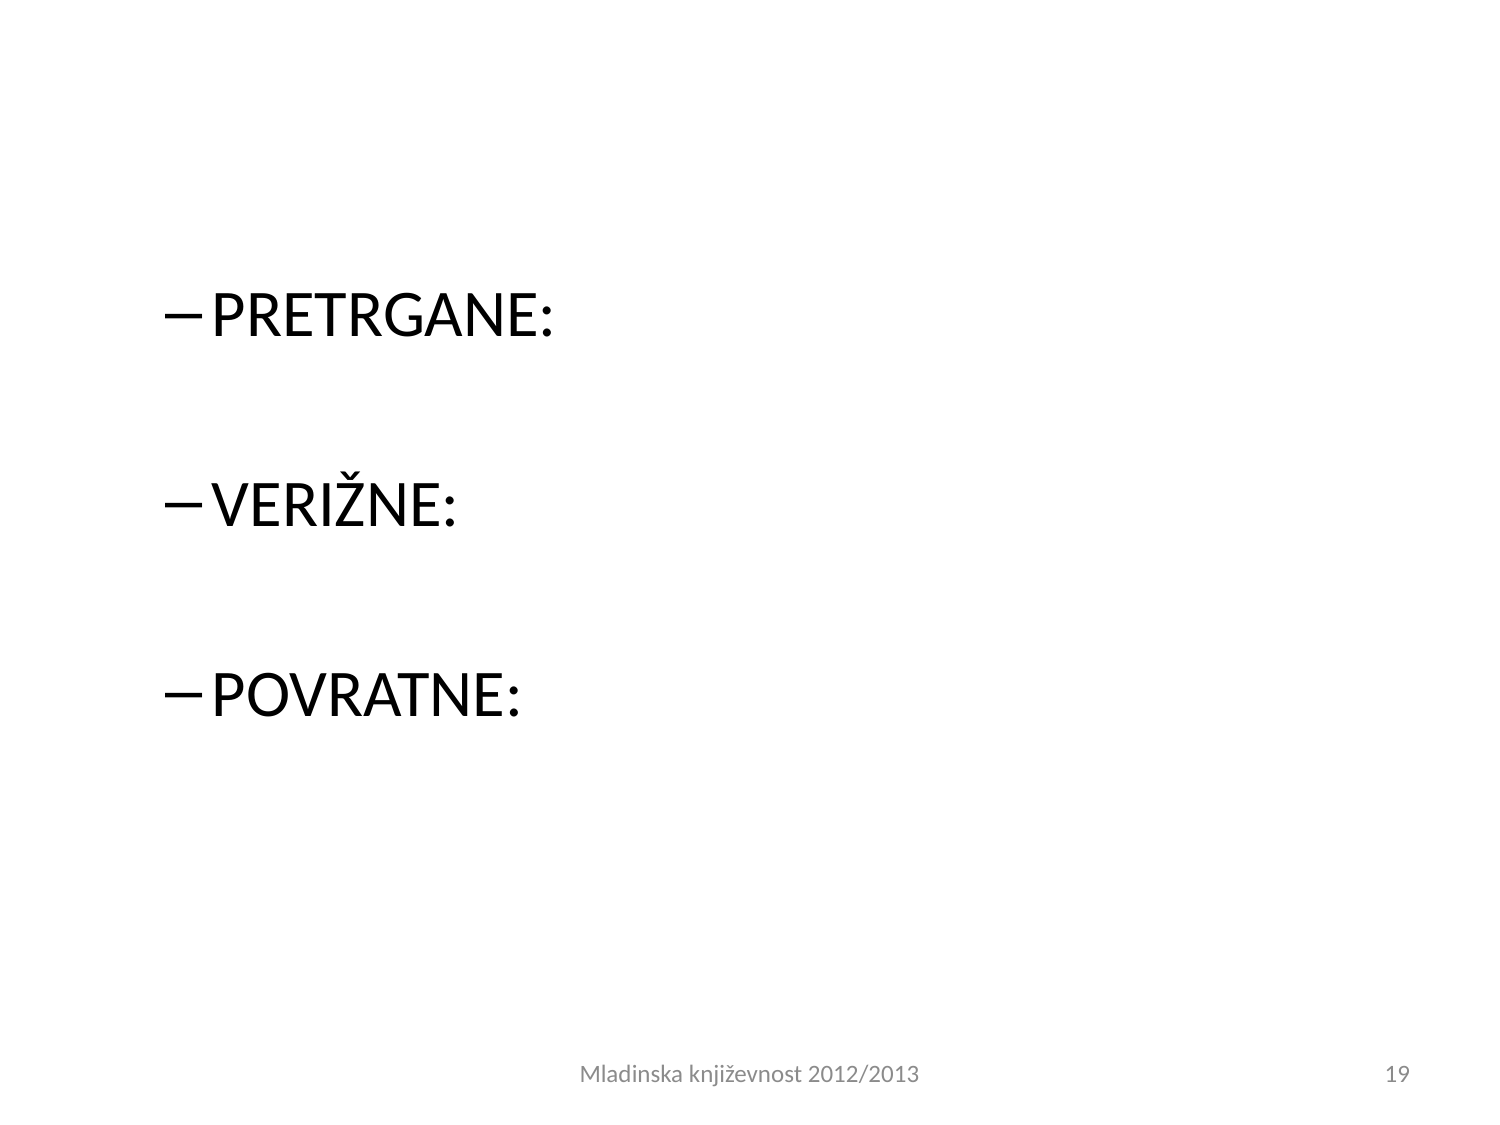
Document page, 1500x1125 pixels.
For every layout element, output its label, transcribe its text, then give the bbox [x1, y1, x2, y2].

slide_number <number> [1074, 1042, 1425, 1103]
footer Mladinska književnost 2012/2013 [512, 1042, 988, 1103]
list PRETRGANE: VERIŽNE: POVRATNE: [75, 262, 1425, 1005]
